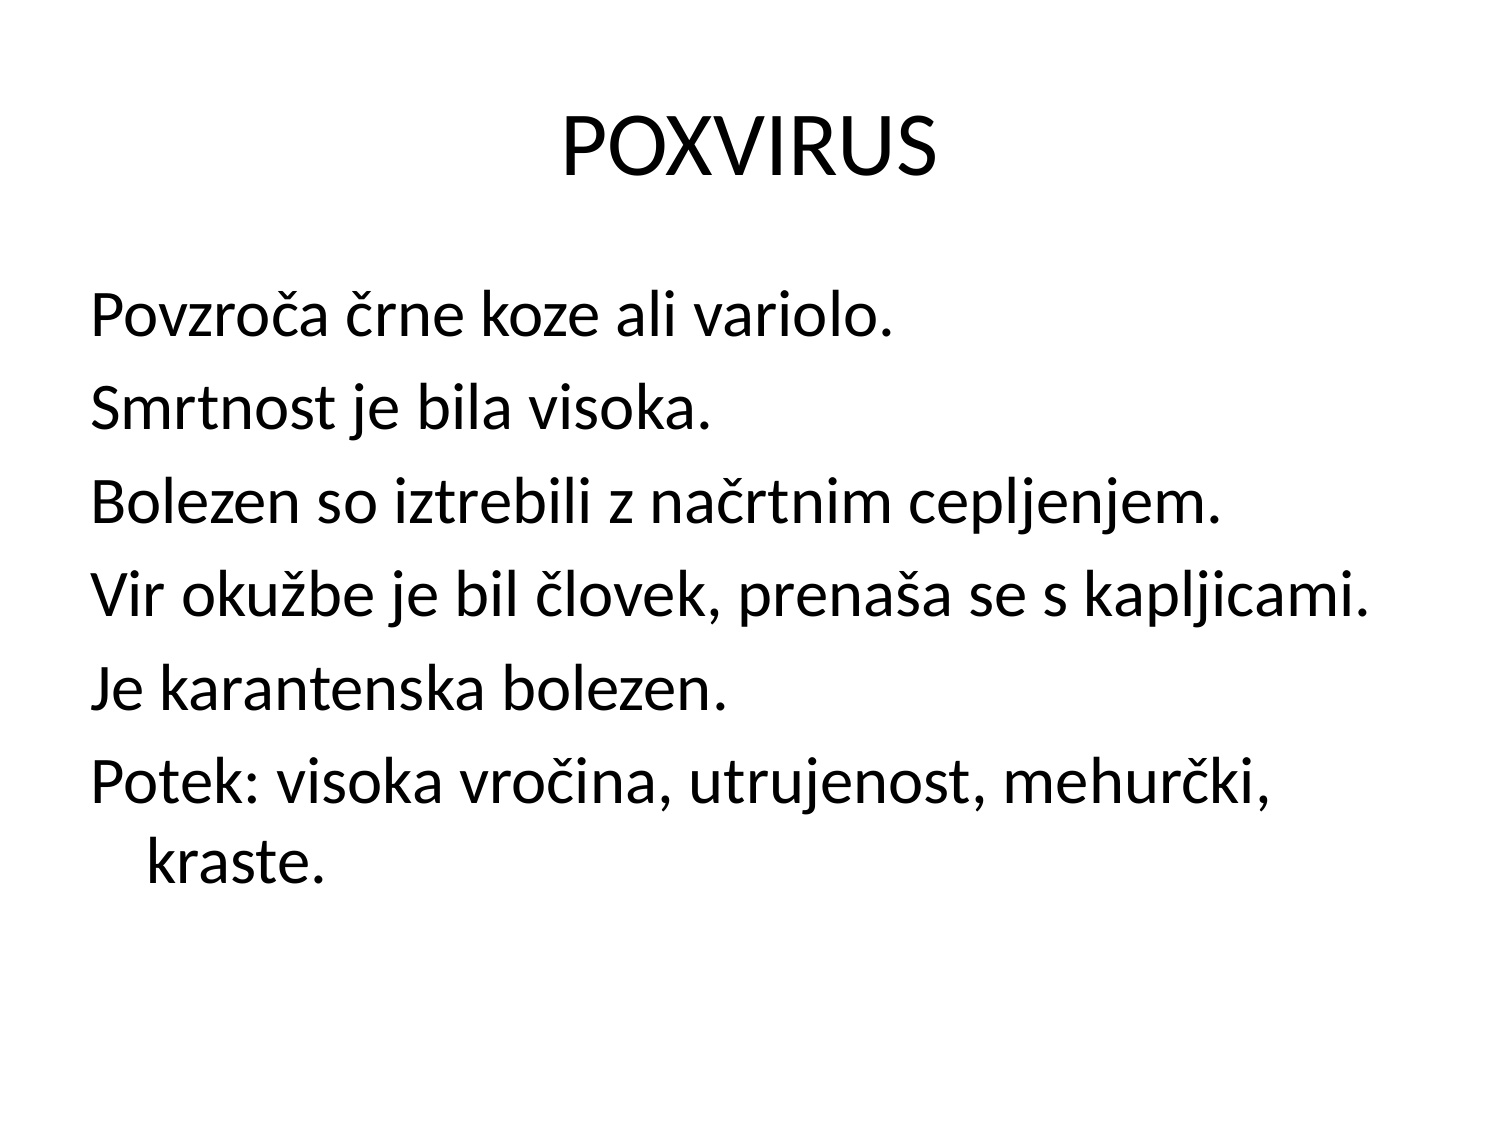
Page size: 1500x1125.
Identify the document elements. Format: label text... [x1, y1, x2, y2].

title POXVIRUS [75, 45, 1425, 233]
list Povzroča črne koze ali variolo. Smrtnost je bila visoka. Bolezen so iztrebili z načrtnim cepljenjem. Vir okužbe je bil človek, prenaša se s kapljicami. Je karantenska bolezen. Potek: visoka vročina, utrujenost, mehurčki, kraste. [75, 262, 1425, 1005]
